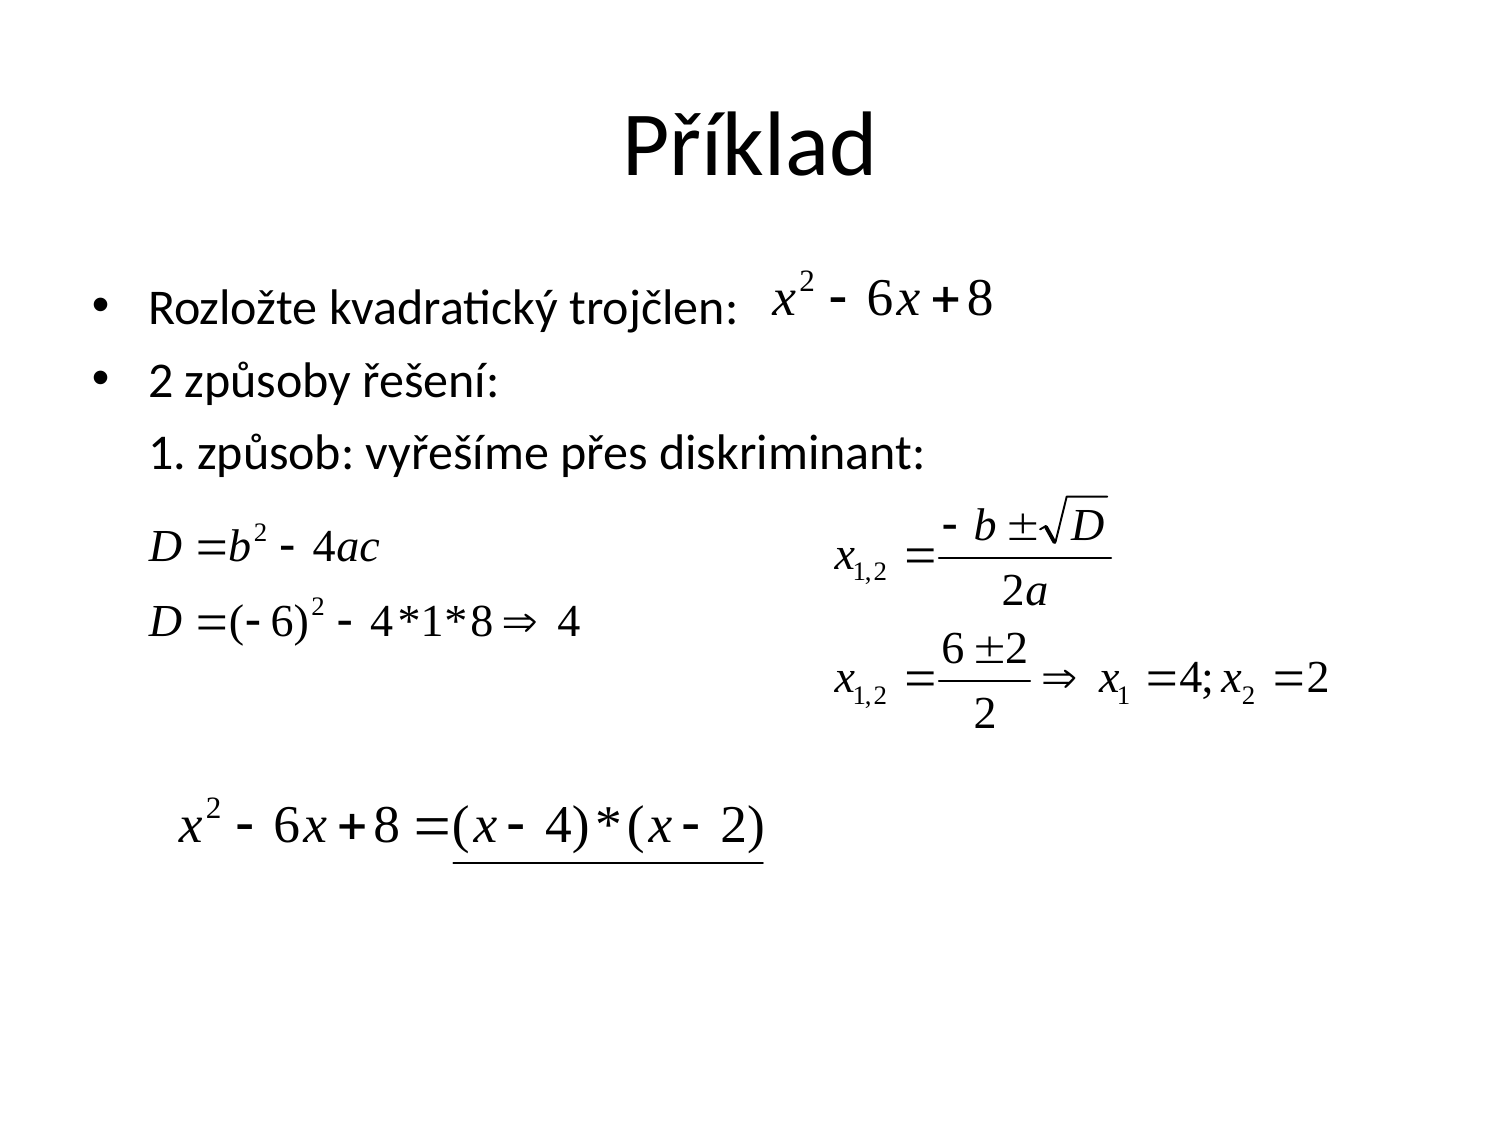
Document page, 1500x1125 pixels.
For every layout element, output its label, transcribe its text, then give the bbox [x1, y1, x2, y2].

chart [140, 510, 586, 657]
chart [168, 785, 774, 874]
title Příklad [75, 45, 1426, 233]
chart [761, 257, 1002, 329]
chart [825, 485, 1336, 739]
list Rozložte kvadratický trojčlen: 2 způsoby řešení: 1. způsob: vyřešíme přes diskriminant: [76, 267, 1427, 1010]
